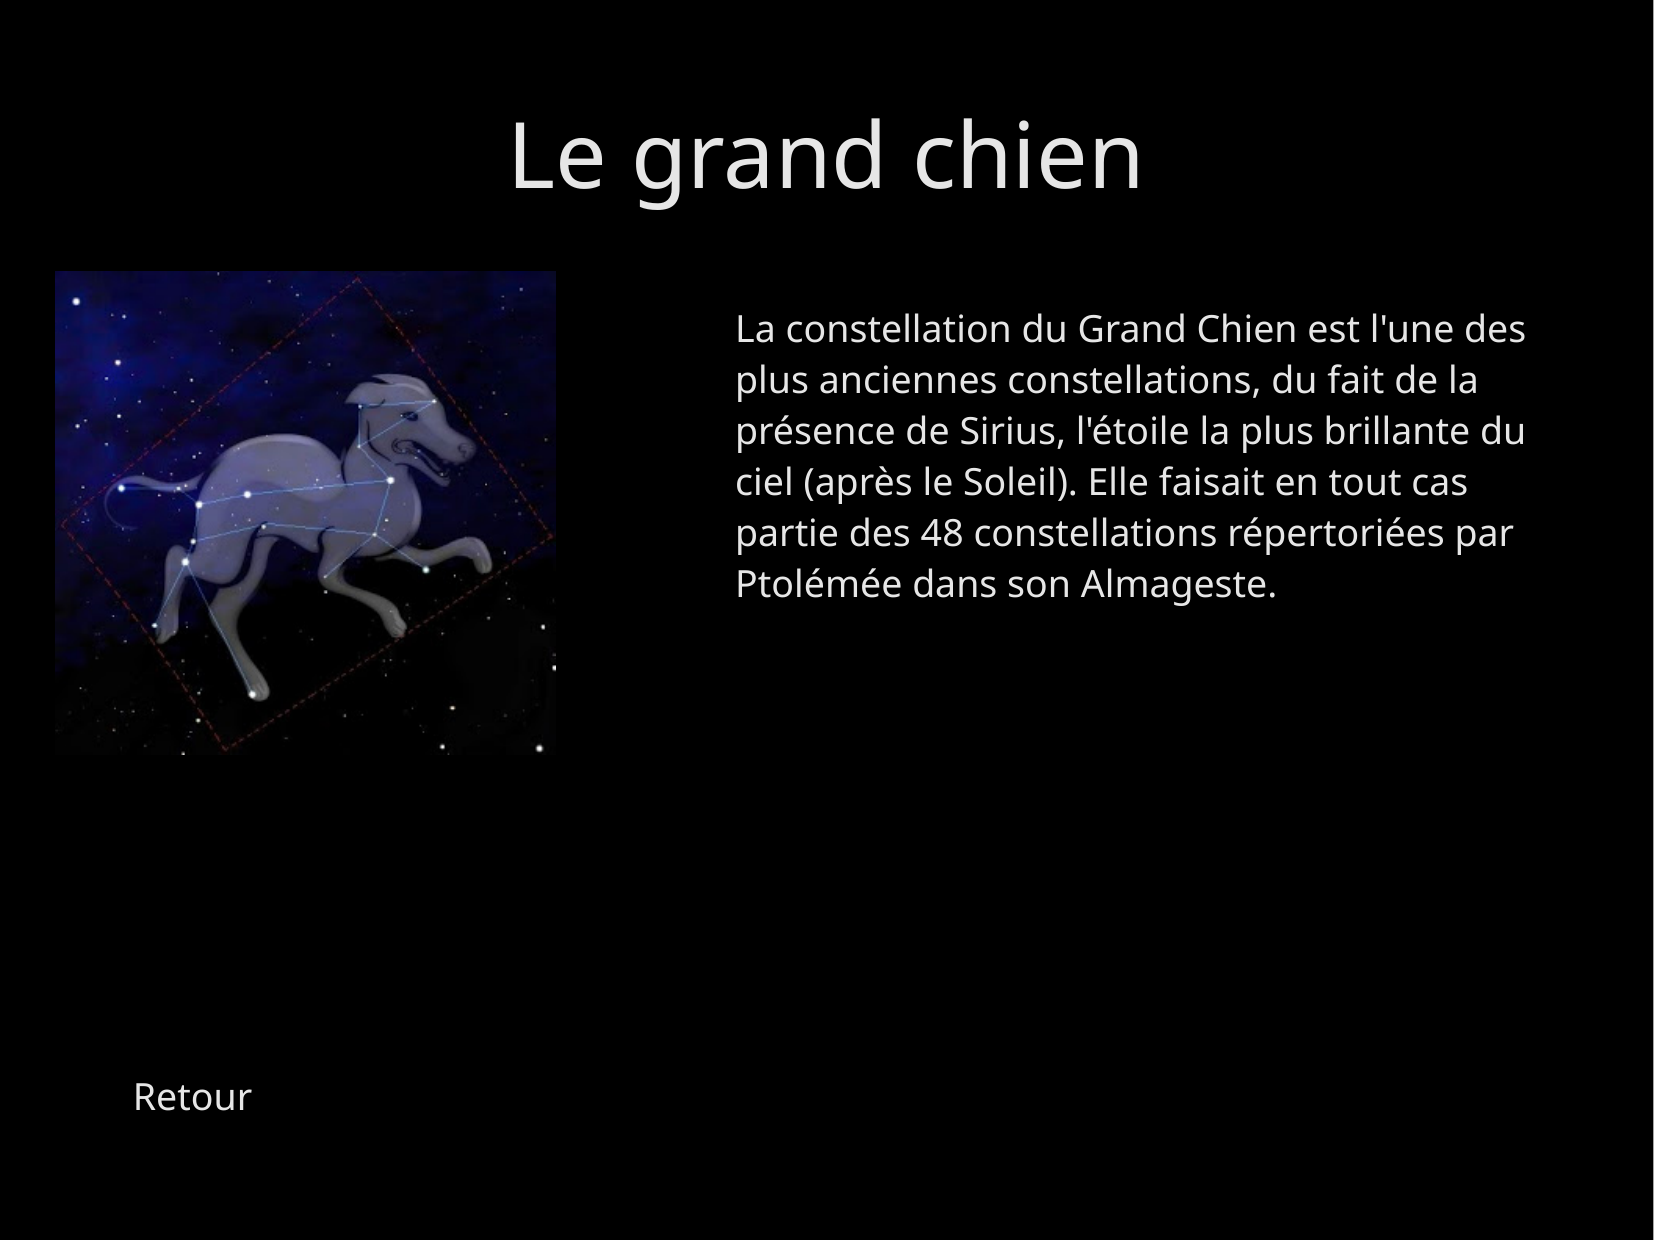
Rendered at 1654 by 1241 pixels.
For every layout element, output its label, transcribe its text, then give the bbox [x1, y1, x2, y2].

title Le grand chien [82, 49, 1571, 257]
picture [55, 271, 556, 755]
text_box Retour [118, 1062, 272, 1131]
text_box La constellation du Grand Chien est l'une des plus anciennes constellations, du fait de la présence de Sirius, l'étoile la plus brillante du ciel (après le Soleil). Elle faisait en tout cas partie des 48 constellations répertoriées par Ptolémée dans son Almageste. [720, 295, 1560, 626]
